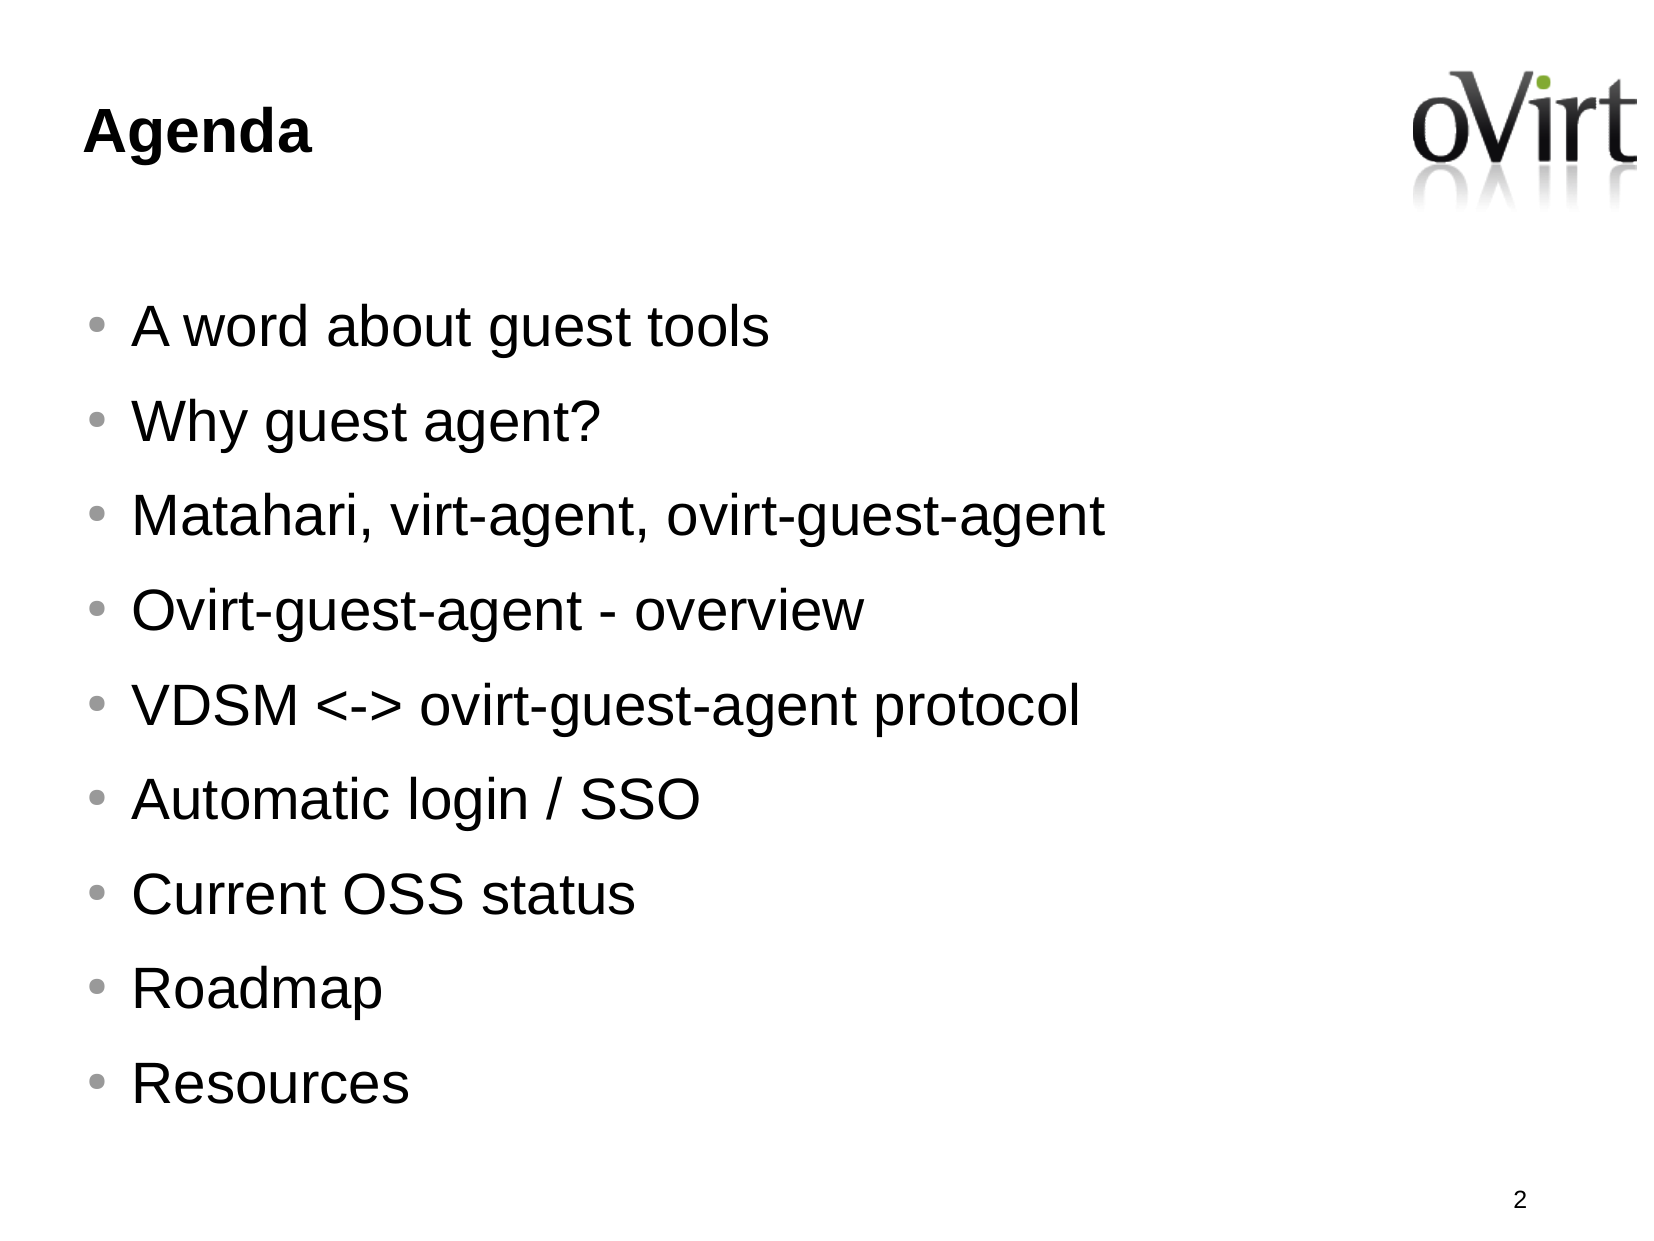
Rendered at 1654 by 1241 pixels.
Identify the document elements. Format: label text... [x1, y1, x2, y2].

picture [1413, 63, 1637, 212]
list A word about guest tools Why guest agent? Matahari, virt-agent, ovirt-guest-agent Ovirt-guest-agent - overview VDSM <-> ovirt-guest-agent protocol Automatic login / SSO Current OSS status Roadmap Resources [71, 294, 1560, 1211]
title Agenda [82, 37, 1303, 226]
